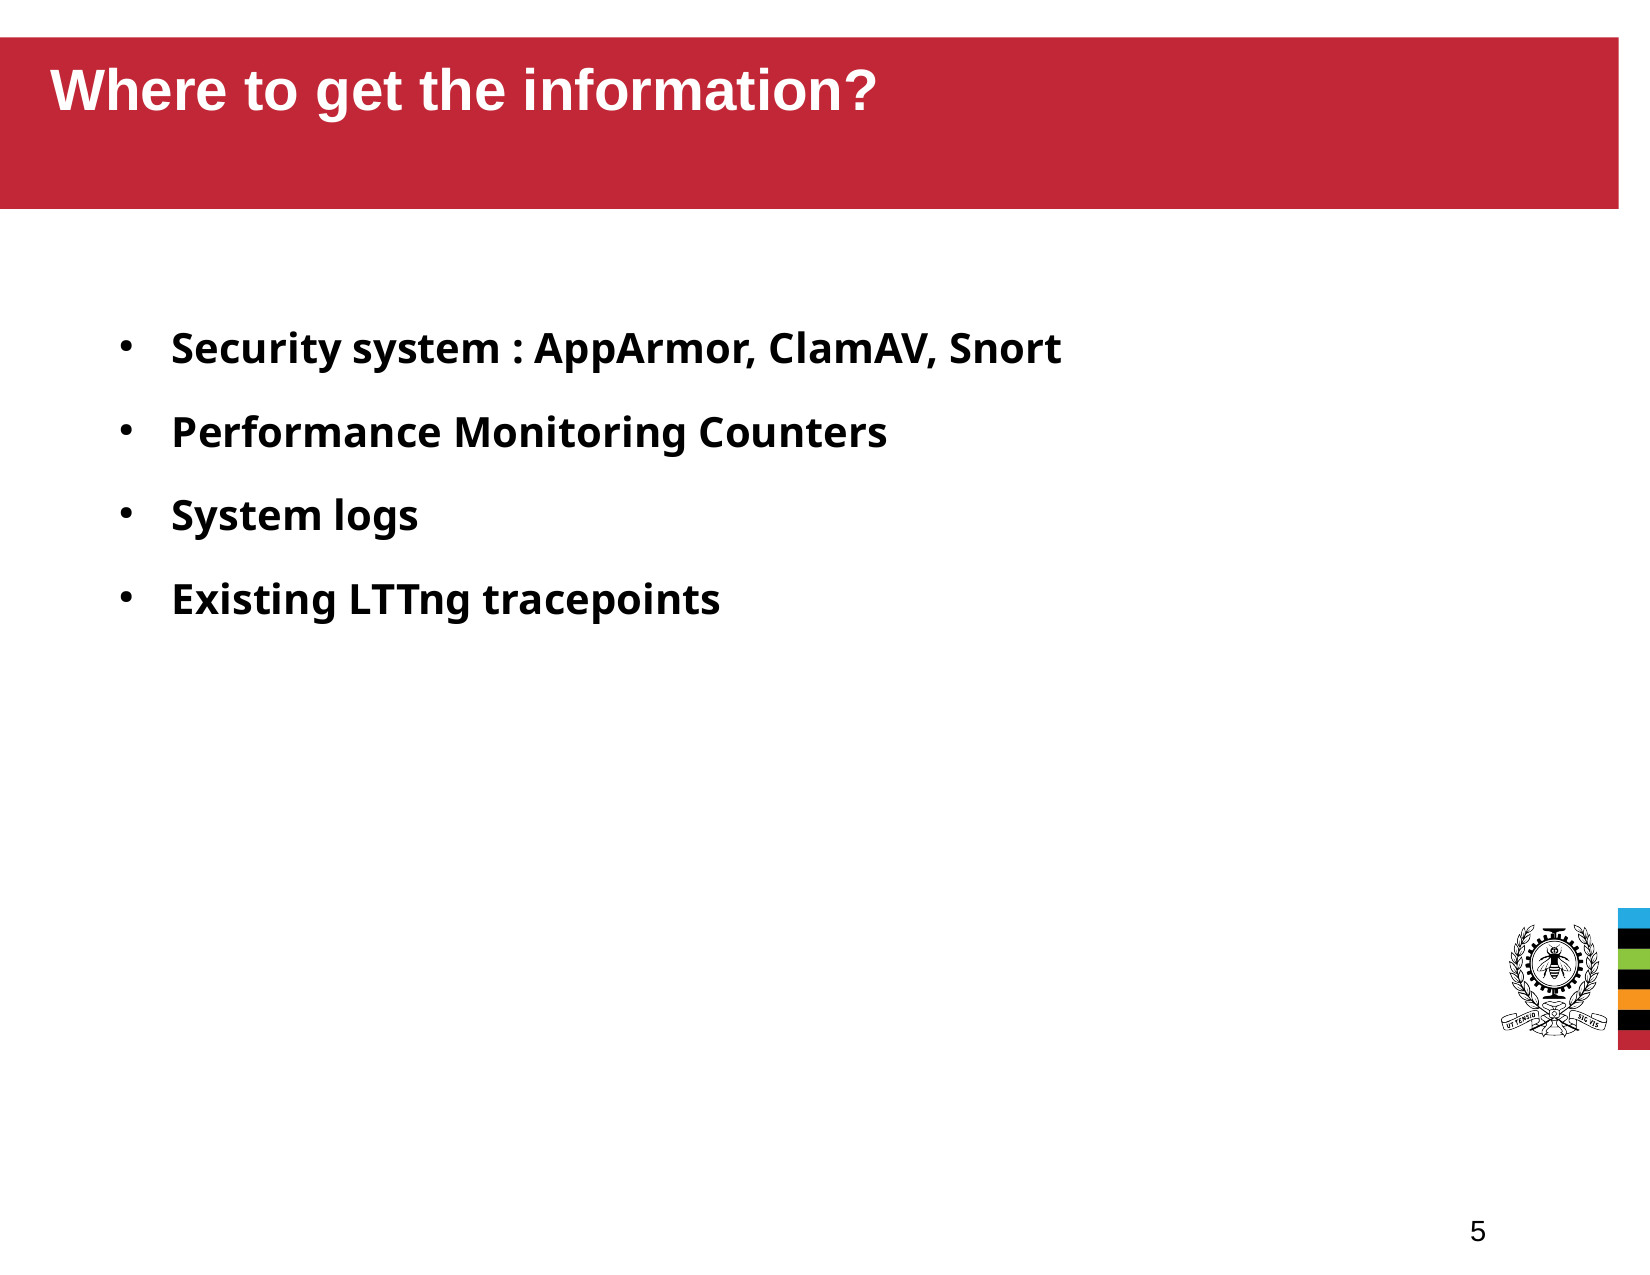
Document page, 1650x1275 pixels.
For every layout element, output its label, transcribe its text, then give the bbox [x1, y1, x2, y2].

picture [1605, 908, 1650, 1050]
list Security system : AppArmor, ClamAV, Snort Performance Monitoring Counters System logs Existing LTTng tracepoints [82, 262, 1605, 1147]
text_box Where to get the information? [35, 44, 1312, 130]
